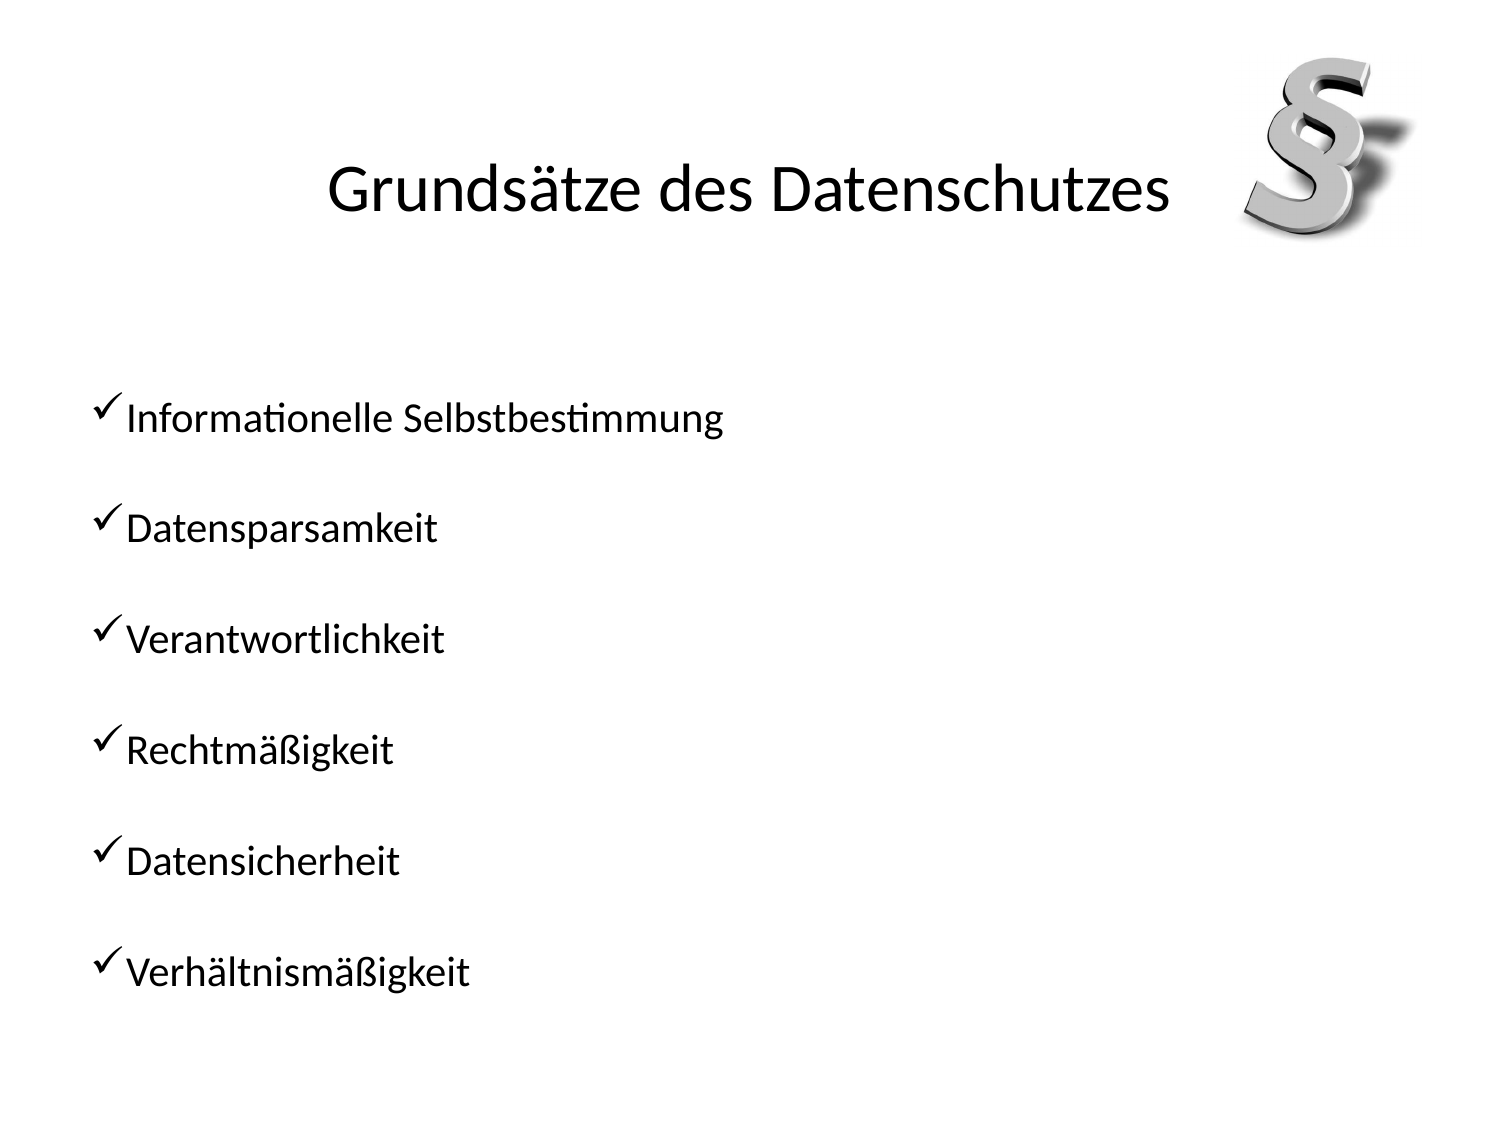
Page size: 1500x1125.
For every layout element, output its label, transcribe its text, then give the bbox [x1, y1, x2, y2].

list Informationelle Selbstbestimmung Datensparsamkeit Verantwortlichkeit Rechtmäßigkeit Datensicherheit Verhältnismäßigkeit [75, 262, 1425, 1005]
picture [1234, 54, 1422, 247]
title Grundsätze des Datenschutzes [75, 45, 1425, 233]
